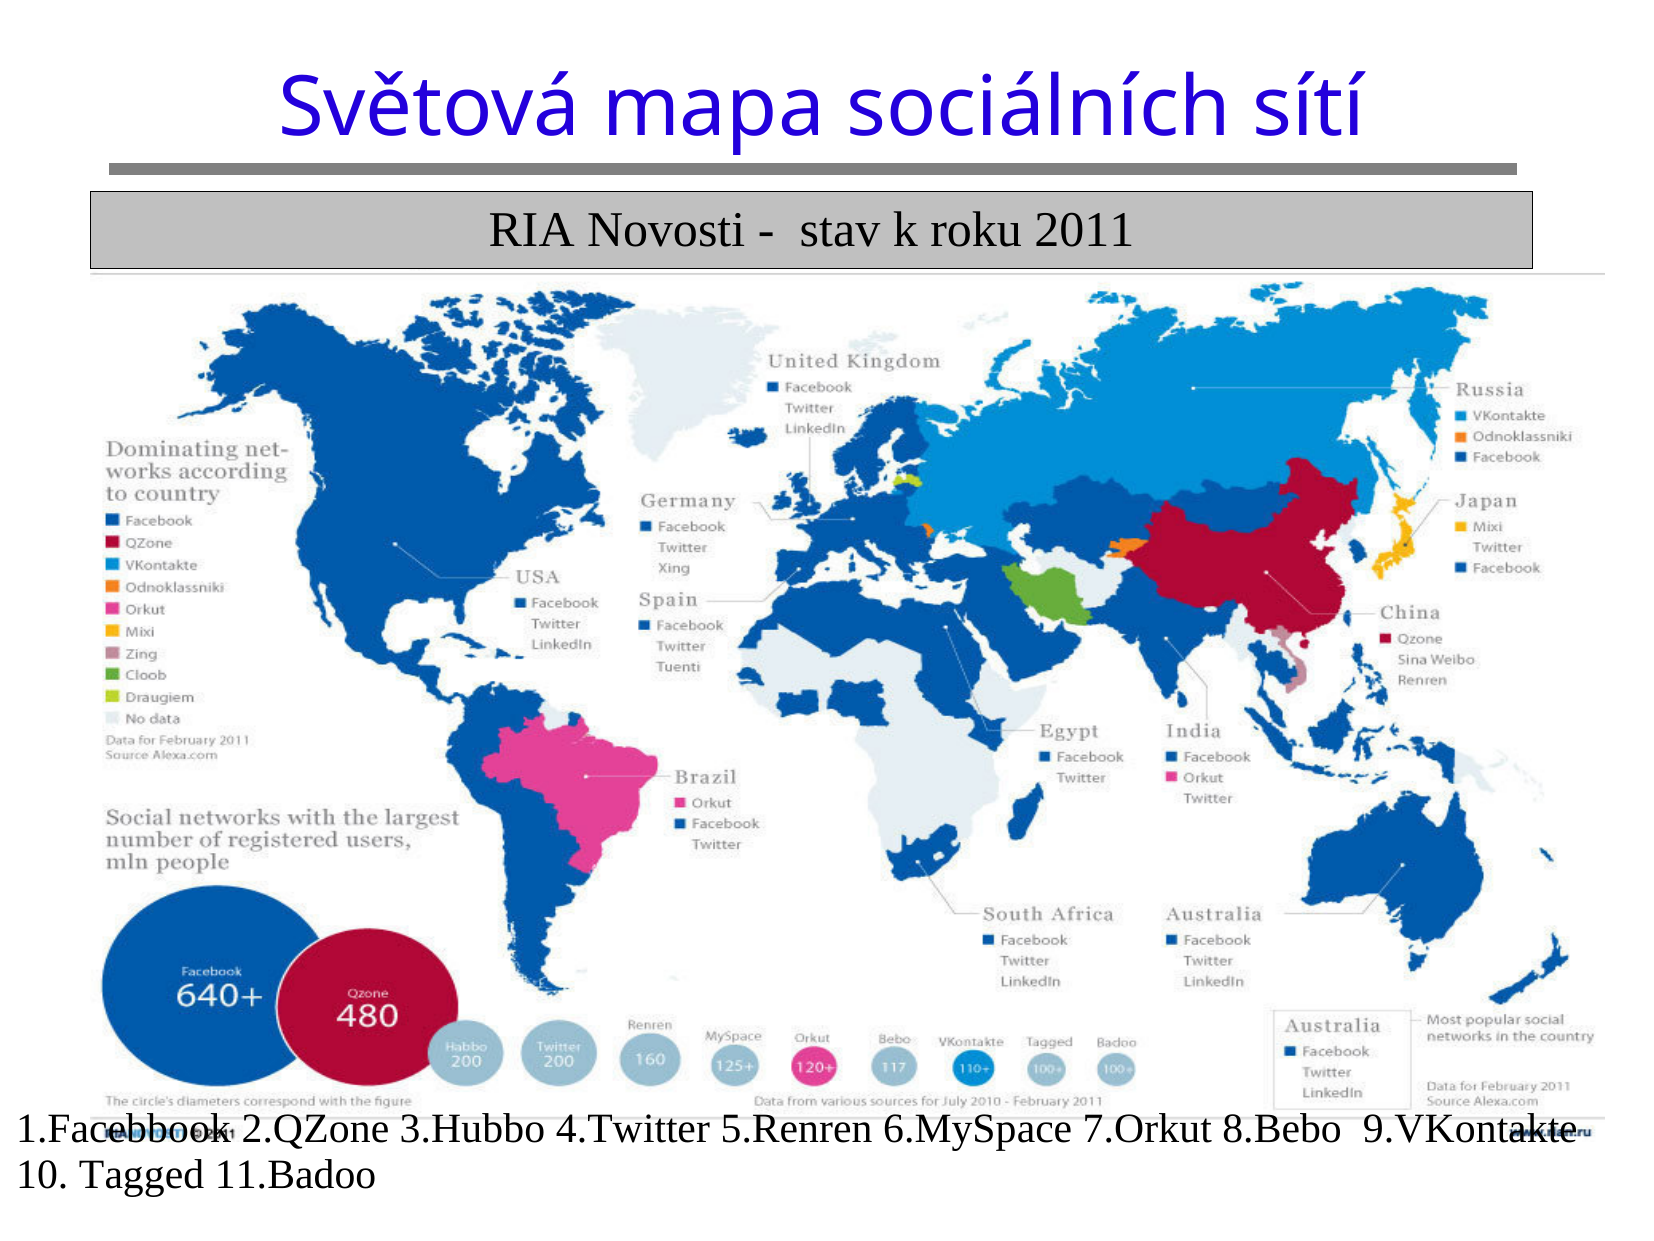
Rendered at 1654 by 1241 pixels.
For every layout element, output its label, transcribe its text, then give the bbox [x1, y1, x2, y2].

title Světová mapa sociálních sítí [78, 0, 1567, 208]
text_box 1.Facebbook 2.QZone 3.Hubbo 4.Twitter 5.Renren 6.MySpace 7.Orkut 8.Bebo 9.VKontakte 10. Tagged 11.Badoo [16, 1104, 1654, 1223]
text_box RIA Novosti - stav k roku 2011 [90, 191, 1533, 269]
picture [90, 204, 1605, 1104]
